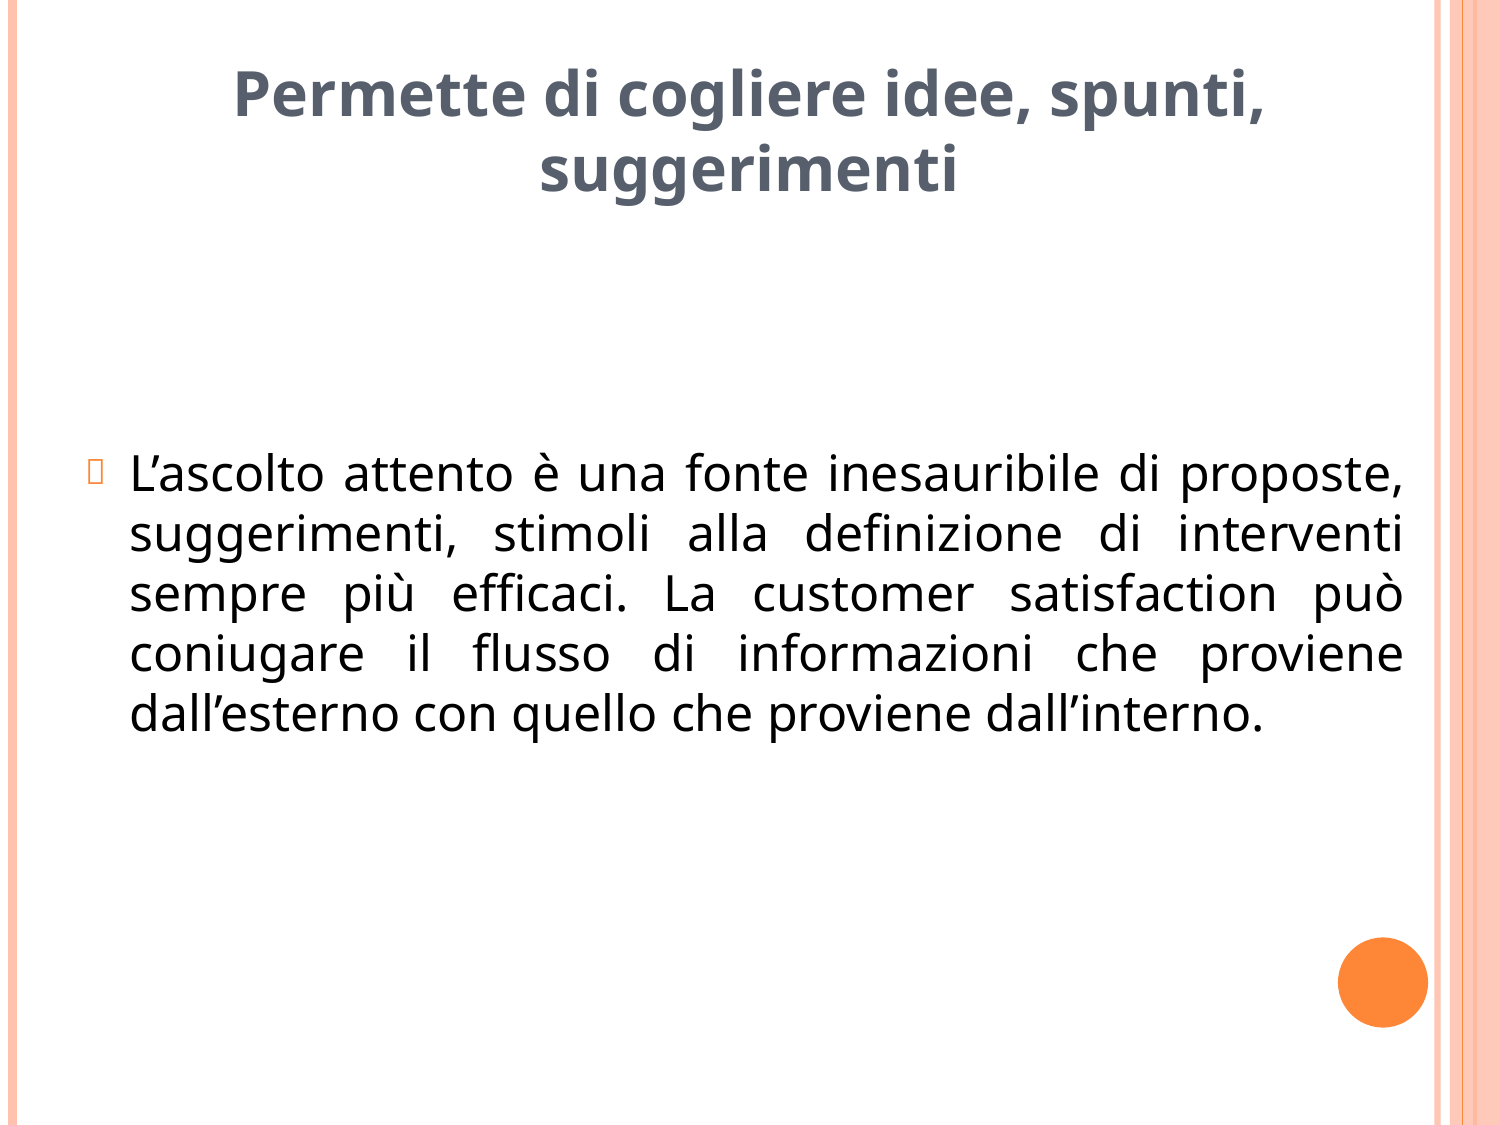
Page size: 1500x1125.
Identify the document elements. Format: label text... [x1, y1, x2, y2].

title Permette di cogliere idee, spunti, suggerimenti [75, 46, 1425, 223]
list L’ascolto attento è una fonte inesauribile di proposte, suggerimenti, stimoli alla definizione di interventi sempre più efficaci. La customer satisfaction può coniugare il flusso di informazioni che proviene dall’esterno con quello che proviene dall’interno. [70, 433, 1421, 961]
